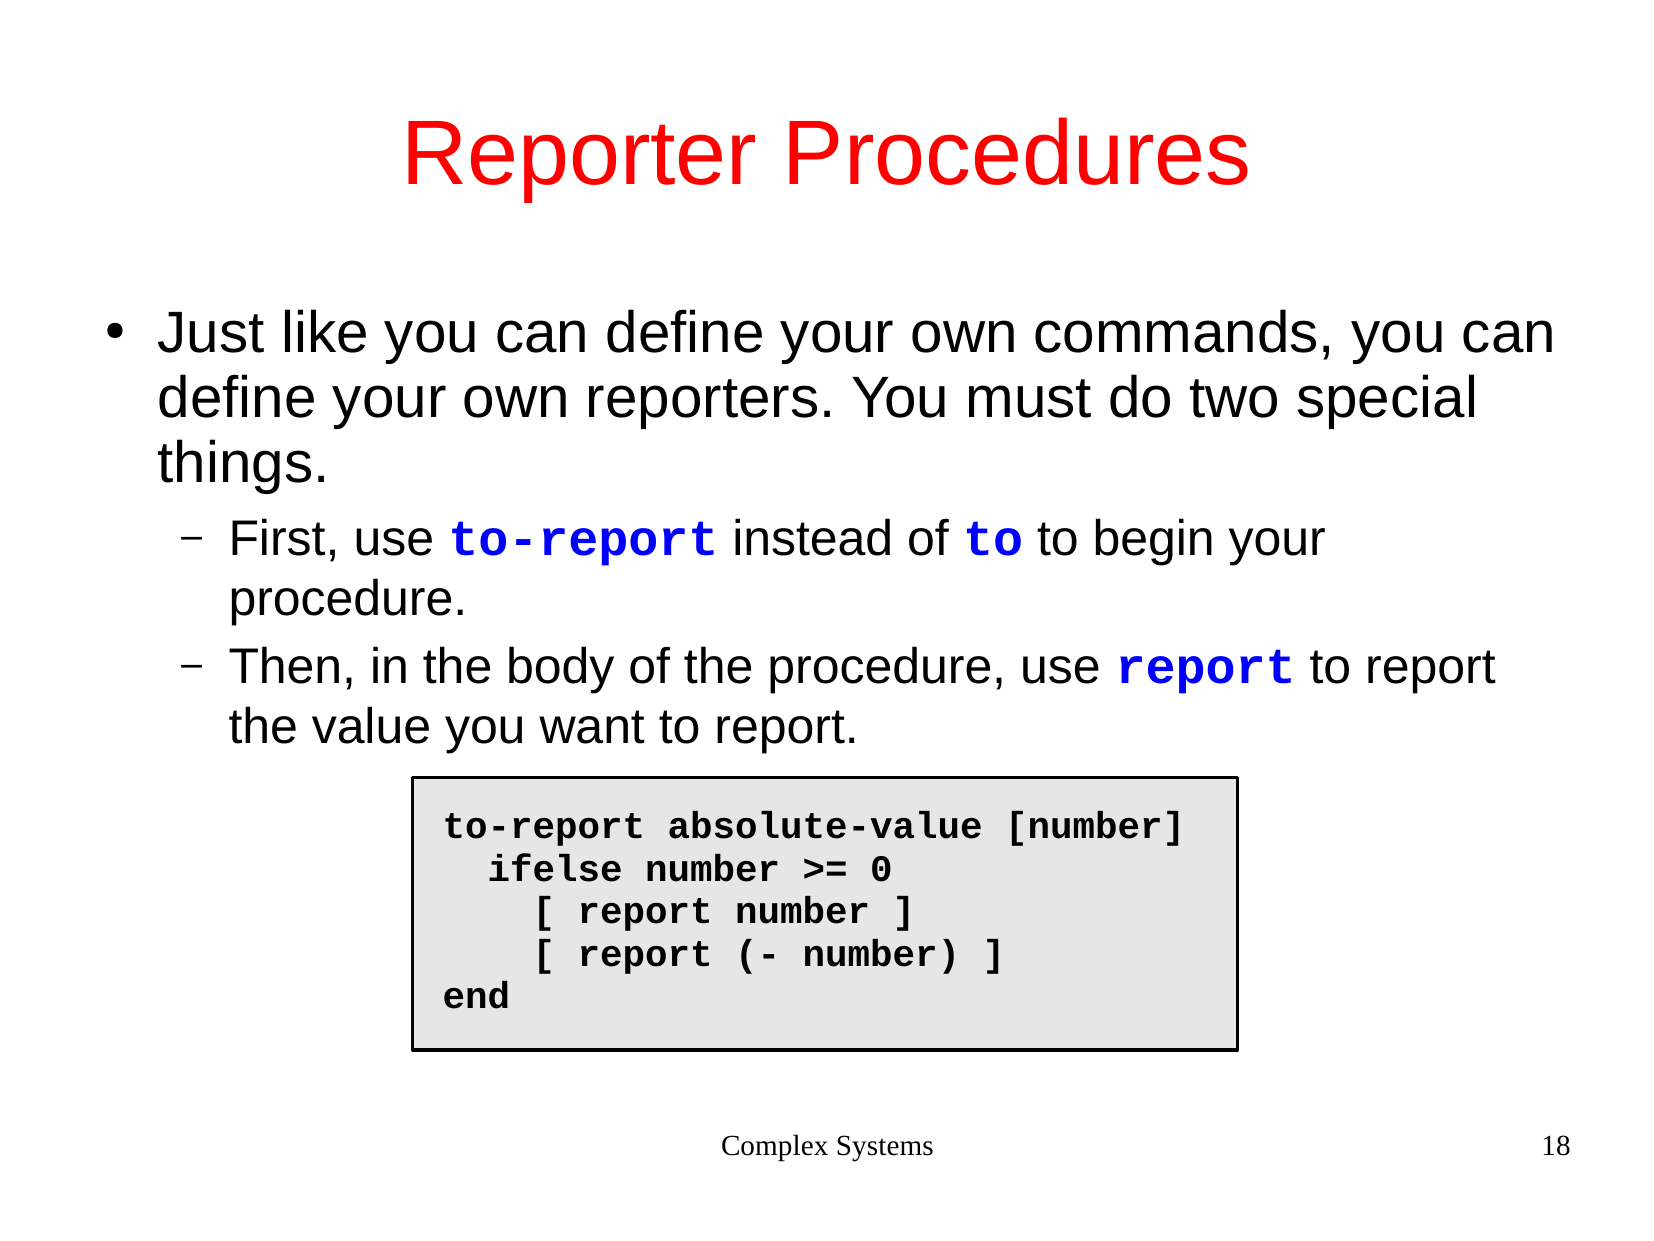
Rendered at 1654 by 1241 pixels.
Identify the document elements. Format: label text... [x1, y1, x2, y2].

list Just like you can define your own commands, you can define your own reporters. You must do two special things. First, use to-report instead of to to begin your procedure. Then, in the body of the procedure, use report to report the value you want to report. [86, 300, 1576, 1119]
text_box to-report absolute-value [number] ifelse number >= 0 [ report number ] [ report (- number) ] end [412, 777, 1238, 1051]
title Reporter Procedures [82, 49, 1571, 257]
